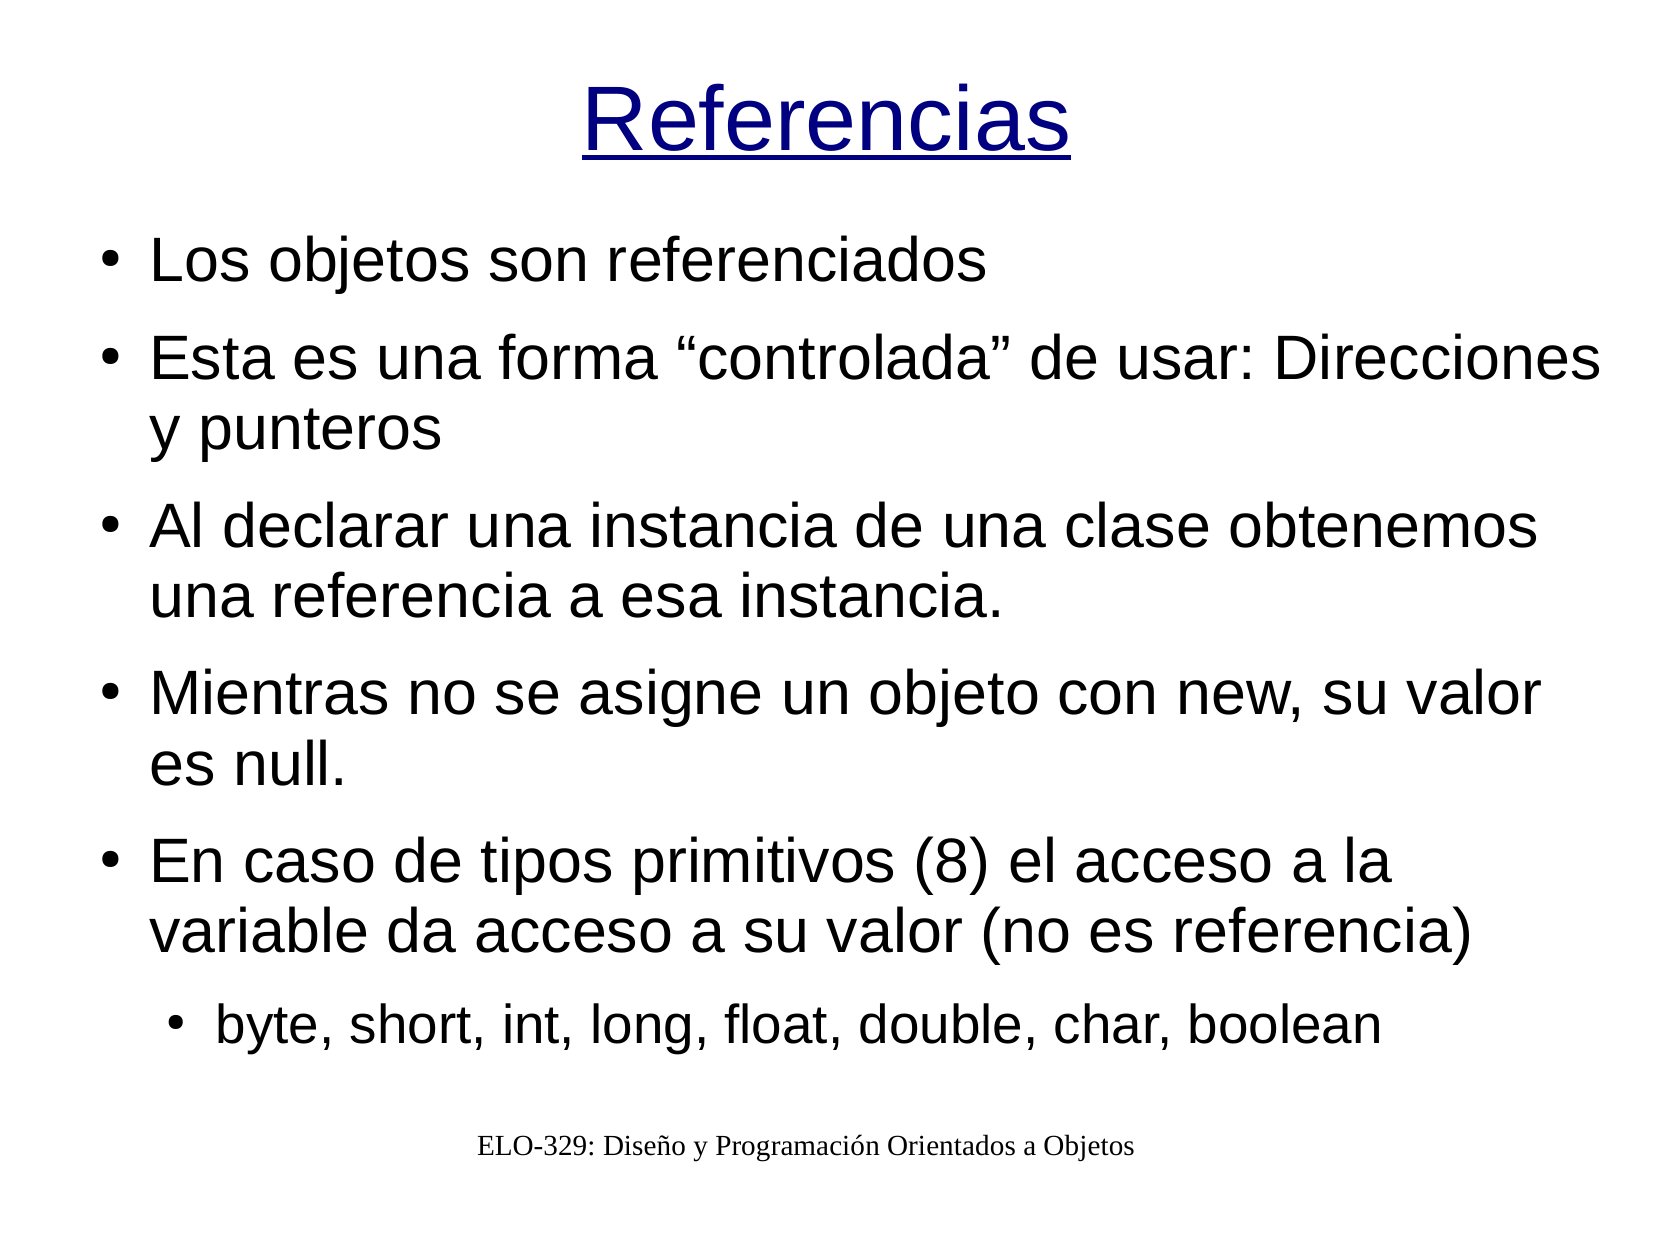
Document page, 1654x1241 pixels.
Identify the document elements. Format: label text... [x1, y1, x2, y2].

title Referencias [82, 56, 1571, 181]
list Los objetos son referenciados Esta es una forma “controlada” de usar: Direcciones y punteros Al declarar una instancia de una clase obtenemos una referencia a esa instancia. Mientras no se asigne un objeto con new, su valor es null. En caso de tipos primitivos (8) el acceso a la variable da acceso a su valor (no es referencia) byte, short, int, long, float, double, char, boolean [82, 225, 1613, 1126]
